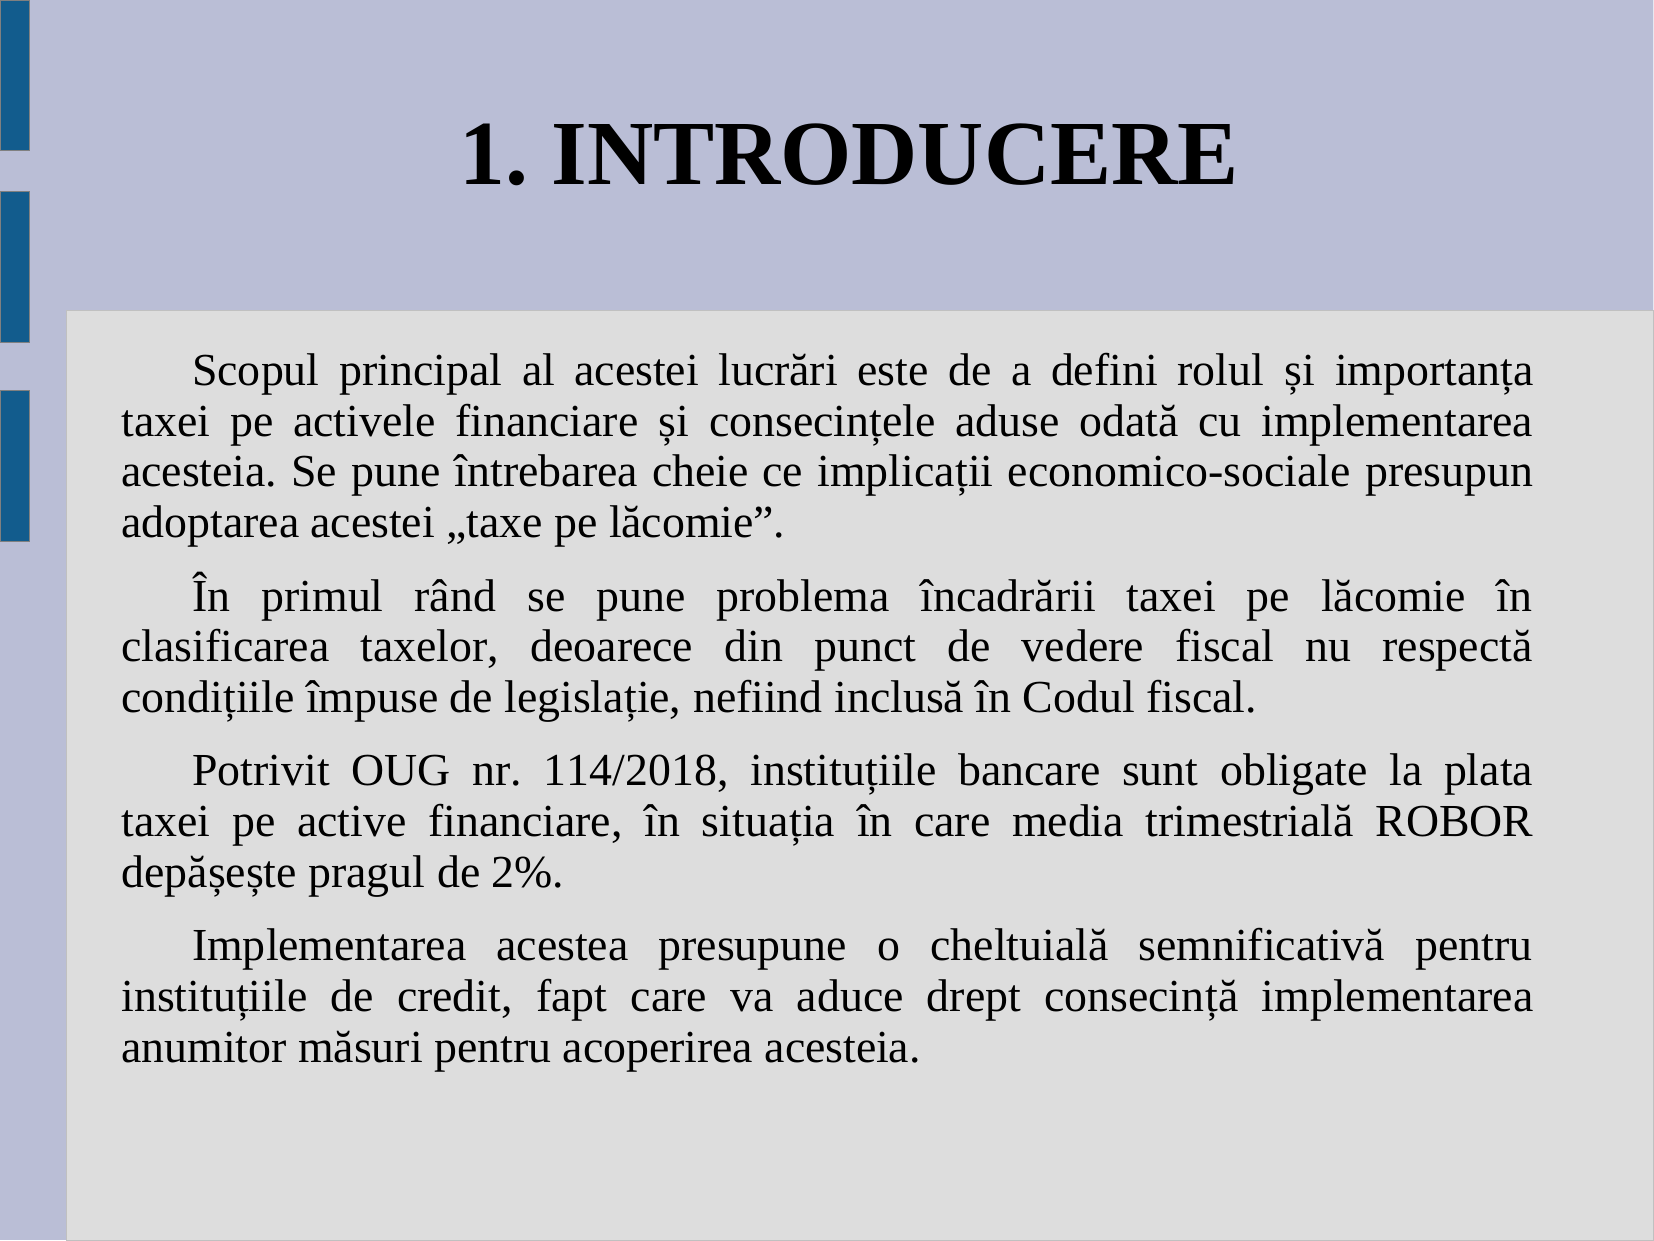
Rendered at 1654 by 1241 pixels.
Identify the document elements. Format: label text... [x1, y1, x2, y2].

title 1. INTRODUCERE [121, 49, 1534, 257]
list Scopul principal al acestei lucrări este de a defini rolul și importanța taxei pe activele financiare și consecințele aduse odată cu implementarea acesteia. Se pune întrebarea cheie ce implicații economico-sociale presupun adoptarea acestei „taxe pe lăcomie”. În primul rând se pune problema încadrării taxei pe lăcomie în clasificarea taxelor, deoarece din punct de vedere fiscal nu respectă condițiile împuse de legislație, nefiind inclusă în Codul fiscal. Potrivit OUG nr. 114/2018, instituțiile bancare sunt obligate la plata taxei pe active financiare, în situația în care media trimestrială ROBOR depășește pragul de 2%. Implementarea acestea presupune o cheltuială semnificativă pentru instituțiile de credit, fapt care va aduce drept consecință implementarea anumitor măsuri pentru acoperirea acesteia. [121, 344, 1534, 1127]
